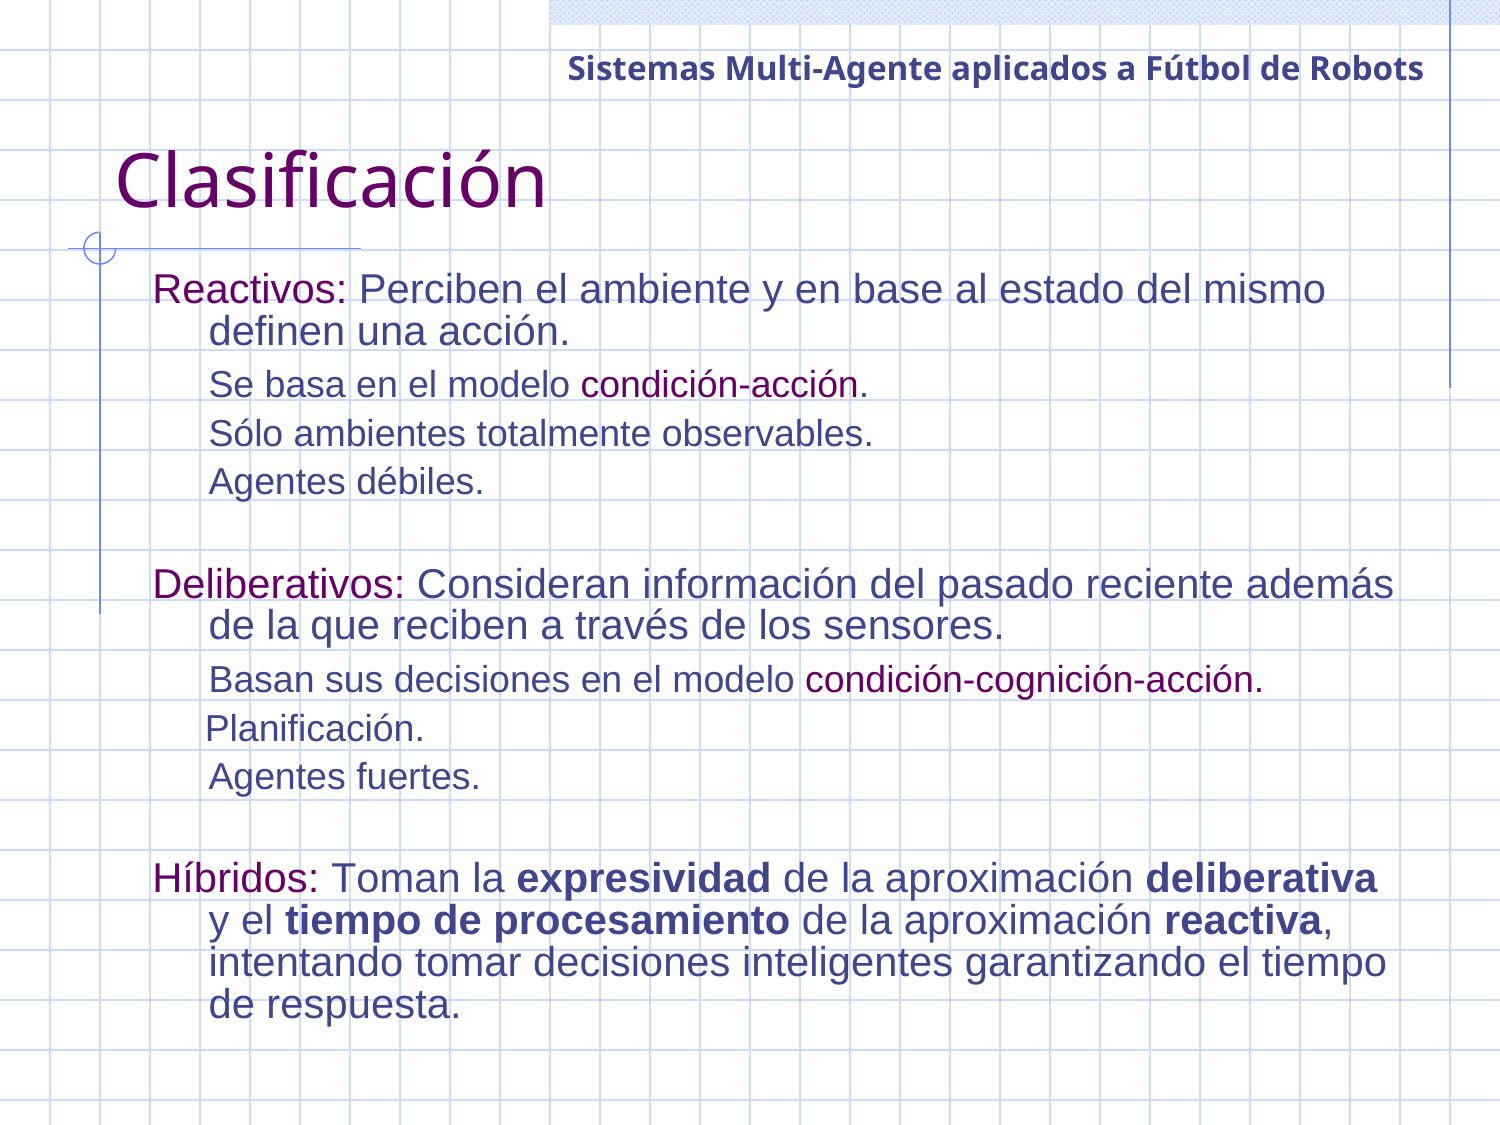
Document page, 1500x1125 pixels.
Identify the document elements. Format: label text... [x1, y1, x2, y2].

title Clasificación [99, 112, 801, 238]
picture [549, 0, 1449, 25]
text_box Sistemas Multi-Agente aplicados a Fútbol de Robots [450, 37, 1441, 99]
list Reactivos: Perciben el ambiente y en base al estado del mismo definen una acción. Se basa en el modelo condición-acción. Sólo ambientes totalmente observables. Agentes débiles. Deliberativos: Consideran información del pasado reciente además de la que reciben a través de los sensores. Basan sus decisiones en el modelo condición-cognición-acción. Planificación. Agentes fuertes. Híbridos: Toman la expresividad de la aproximación deliberativa y el tiempo de procesamiento de la aproximación reactiva, intentando tomar decisiones inteligentes garantizando el tiempo de respuesta. [137, 262, 1413, 1125]
picture [1451, 0, 1500, 25]
